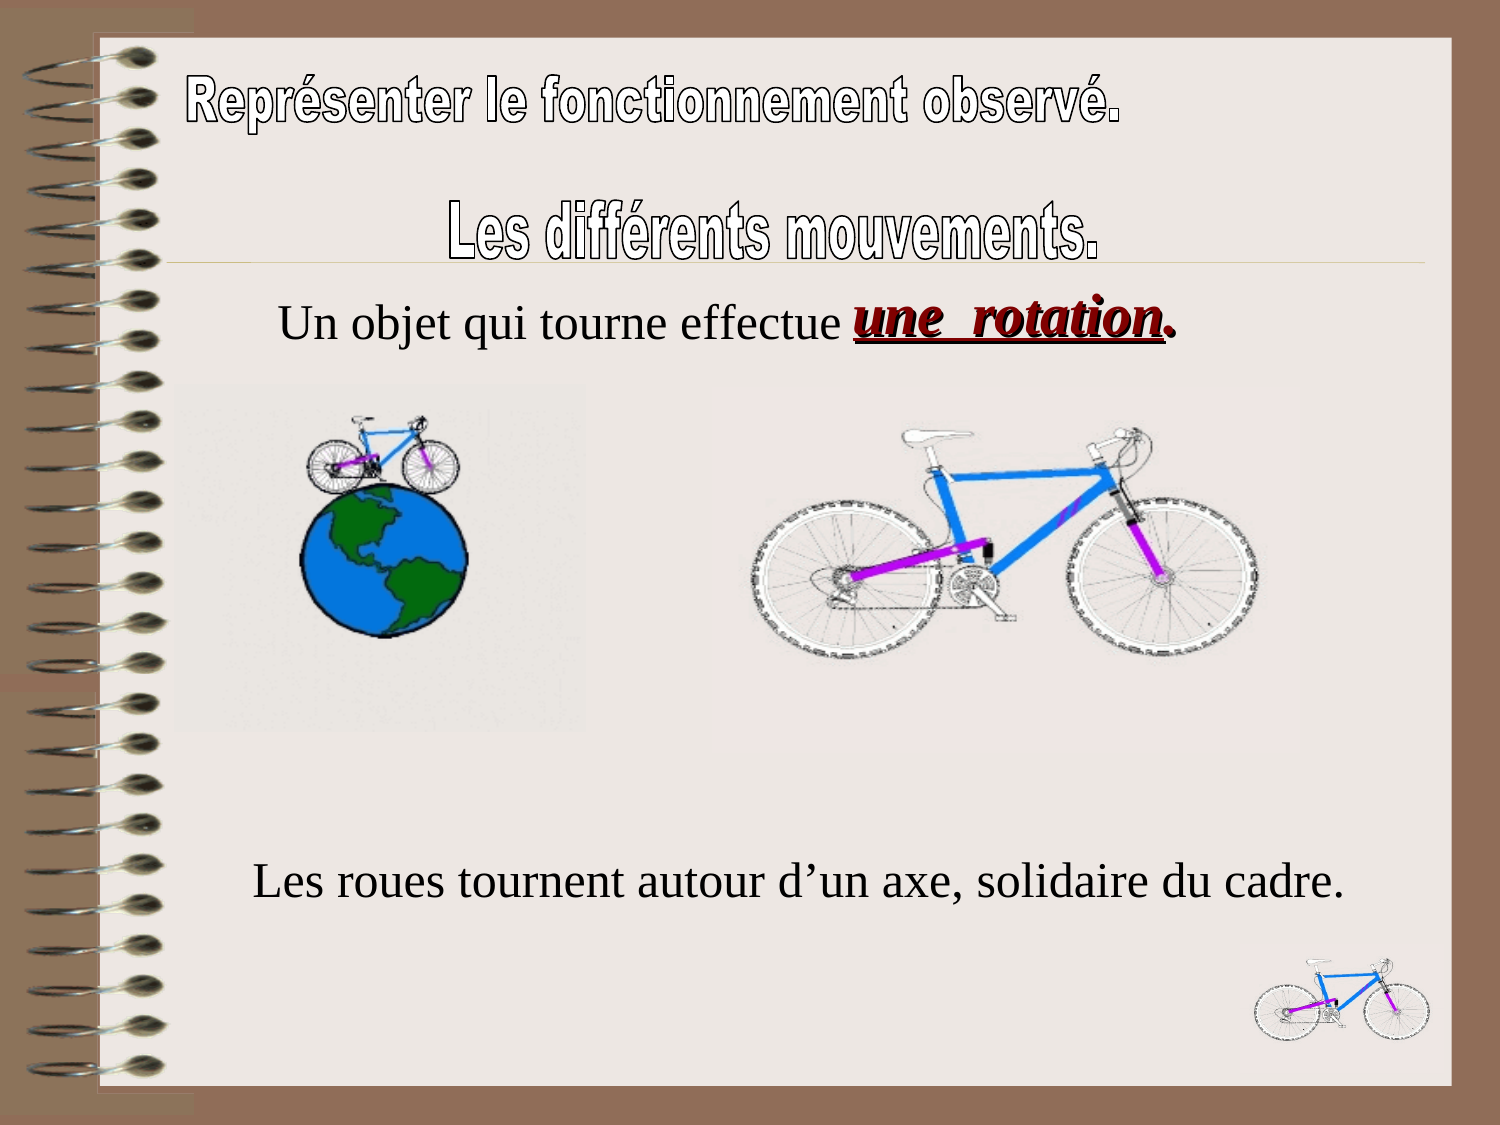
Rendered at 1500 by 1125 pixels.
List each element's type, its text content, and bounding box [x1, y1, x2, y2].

text_box [1006, 87, 1033, 123]
text_box [651, 215, 670, 259]
text_box [424, 87, 451, 123]
text_box [487, 76, 496, 121]
text_box [735, 87, 760, 122]
text_box [546, 201, 571, 260]
text_box [1109, 109, 1119, 121]
text_box [622, 215, 649, 260]
text_box [378, 87, 402, 122]
text_box [322, 87, 347, 123]
text_box [664, 75, 674, 85]
text_box [1036, 87, 1079, 122]
text_box [541, 75, 560, 122]
text_box [248, 87, 273, 135]
text_box [942, 215, 981, 259]
text_box [1059, 215, 1084, 260]
text_box [1040, 201, 1058, 260]
text_box [885, 216, 912, 259]
text_box [588, 87, 613, 122]
picture [712, 387, 1300, 753]
text_box [644, 75, 662, 123]
text_box [187, 75, 218, 122]
text_box [677, 87, 704, 123]
text_box [863, 87, 887, 122]
text_box [303, 75, 315, 85]
text_box [477, 215, 503, 260]
text_box [858, 216, 883, 260]
text_box [575, 216, 585, 259]
text_box [1087, 242, 1097, 258]
text_box [559, 87, 586, 123]
text_box [924, 87, 950, 123]
text_box [276, 87, 295, 122]
text_box [1013, 215, 1037, 259]
text_box [1080, 87, 1106, 123]
text_box [500, 87, 527, 123]
text_box [707, 87, 731, 122]
text_box [669, 215, 696, 260]
text_box [984, 215, 1010, 260]
text_box [953, 75, 978, 123]
text_box [294, 87, 321, 123]
text_box [587, 200, 623, 259]
text_box [575, 201, 585, 212]
text_box [664, 88, 674, 122]
text_box [454, 87, 472, 122]
text_box [912, 215, 939, 260]
text_box [763, 87, 789, 123]
text_box [348, 87, 375, 123]
text_box [505, 215, 529, 260]
text_box [1088, 75, 1100, 85]
text_box une rotation. [837, 275, 1194, 396]
text_box [890, 75, 908, 123]
text_box [726, 201, 744, 260]
text_box [829, 215, 855, 260]
picture [0, 8, 586, 1115]
text_box [792, 87, 830, 122]
text_box Un objet qui tourne effectue [262, 287, 837, 363]
text_box Les roues tournent autour d’un axe, solidaire du cadre. [237, 787, 1359, 983]
text_box [787, 215, 826, 259]
picture [1240, 944, 1444, 1074]
text_box [405, 75, 423, 123]
text_box [631, 200, 643, 212]
text_box [218, 87, 245, 123]
text_box [980, 87, 1004, 123]
text_box [616, 87, 642, 123]
text_box [833, 87, 860, 123]
text_box [450, 201, 475, 259]
text_box [699, 215, 723, 259]
text_box [745, 215, 770, 260]
